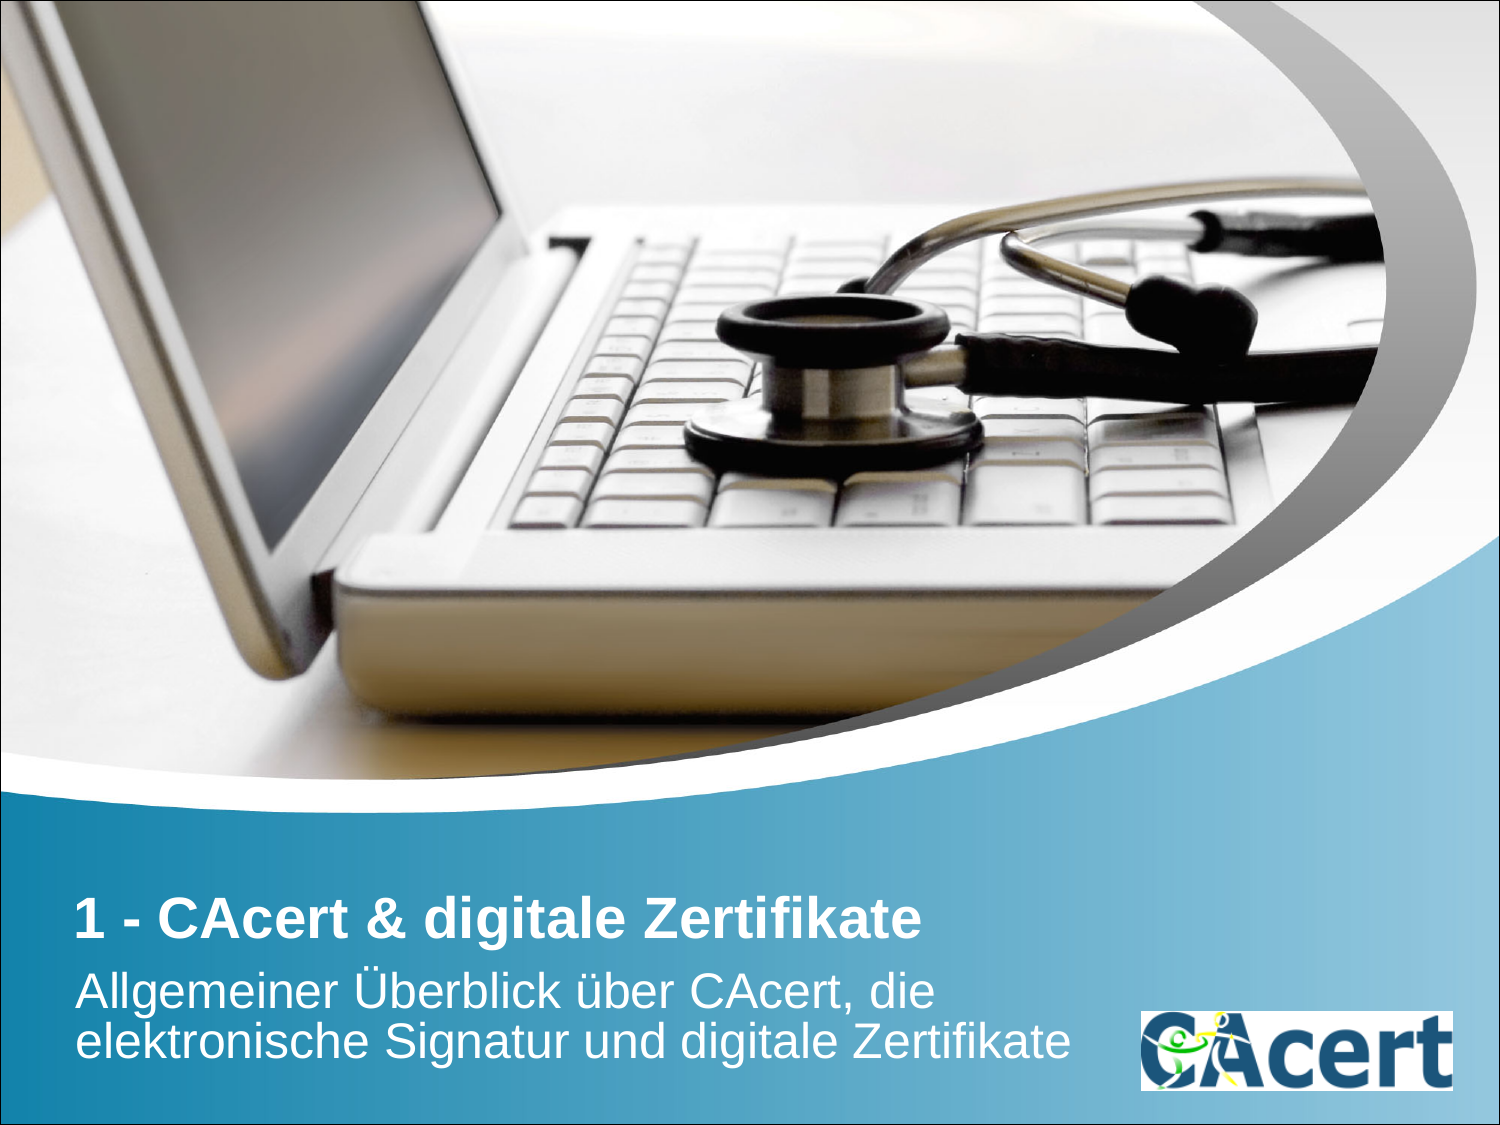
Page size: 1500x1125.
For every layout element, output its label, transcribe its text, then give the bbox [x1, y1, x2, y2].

picture [1, 1, 1499, 1124]
title 1 - CAcert & digitale Zertifikate [58, 847, 1431, 959]
subtitle Allgemeiner Überblick über CAcert, die elektronische Signatur und digitale Zertifikate [29, 961, 1141, 1096]
